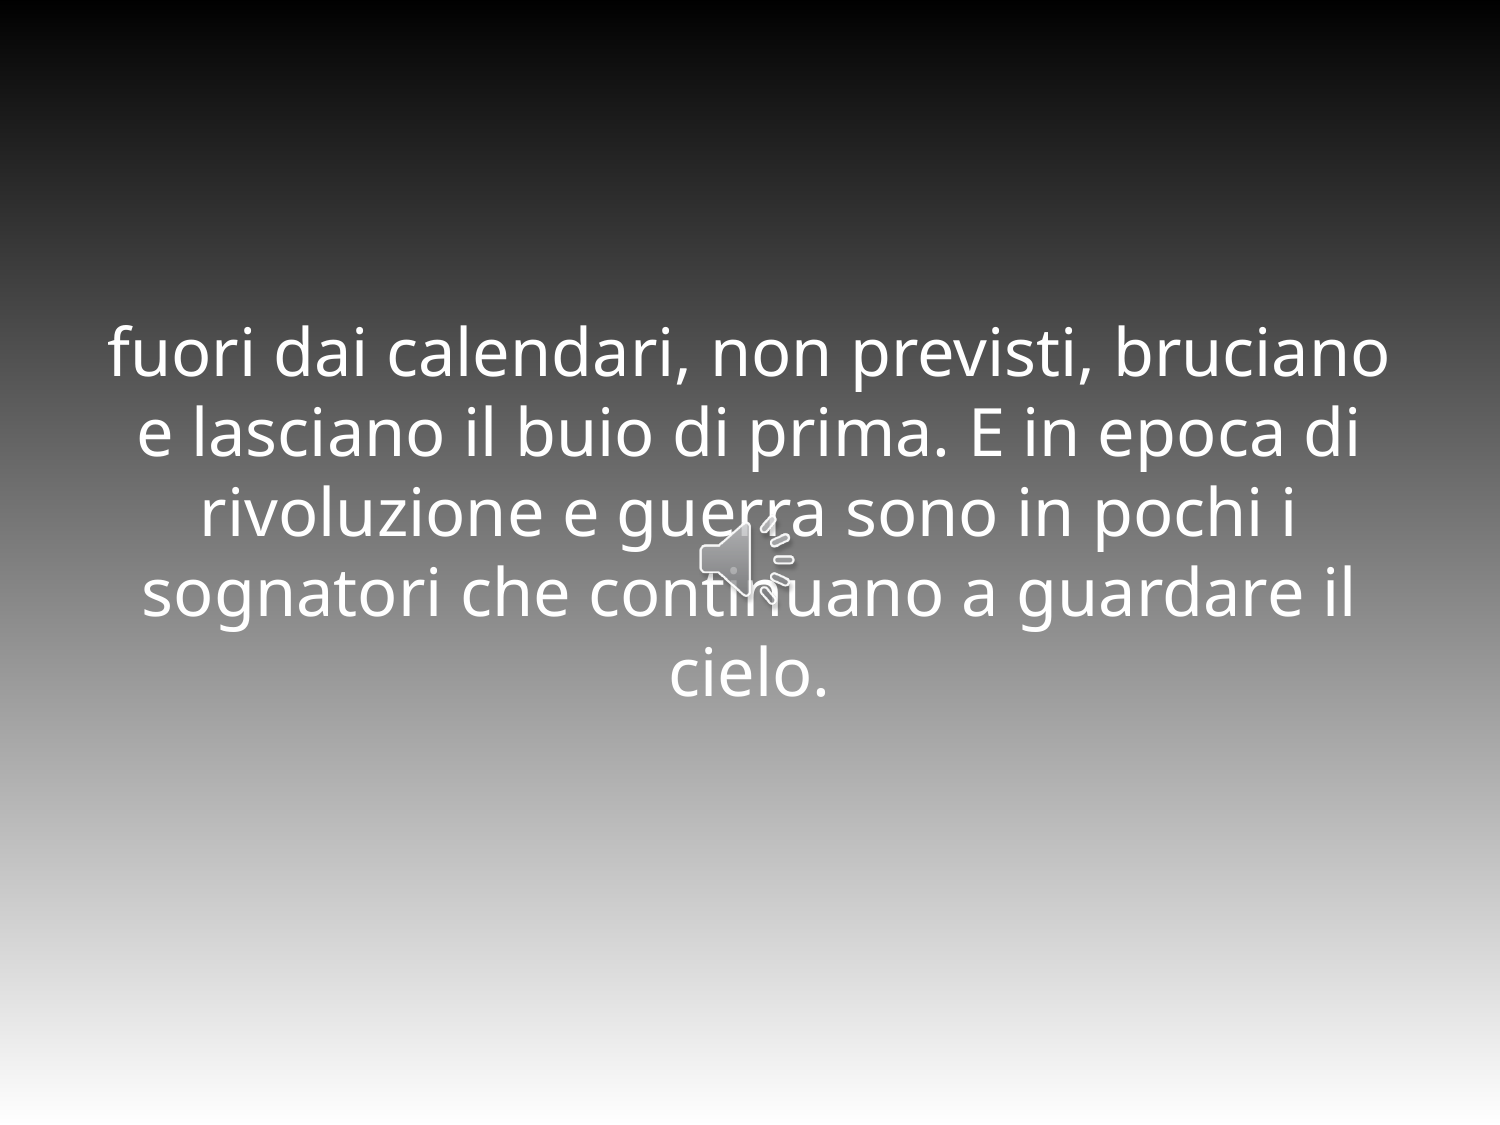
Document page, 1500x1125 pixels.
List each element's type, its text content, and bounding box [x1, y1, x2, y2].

list fuori dai calendari, non previsti, bruciano e lasciano il buio di prima. E in epoca di rivoluzione e guerra sono in pochi i sognatori che continuano a guardare il cielo. [75, 302, 1425, 1005]
picture [699, 512, 800, 613]
